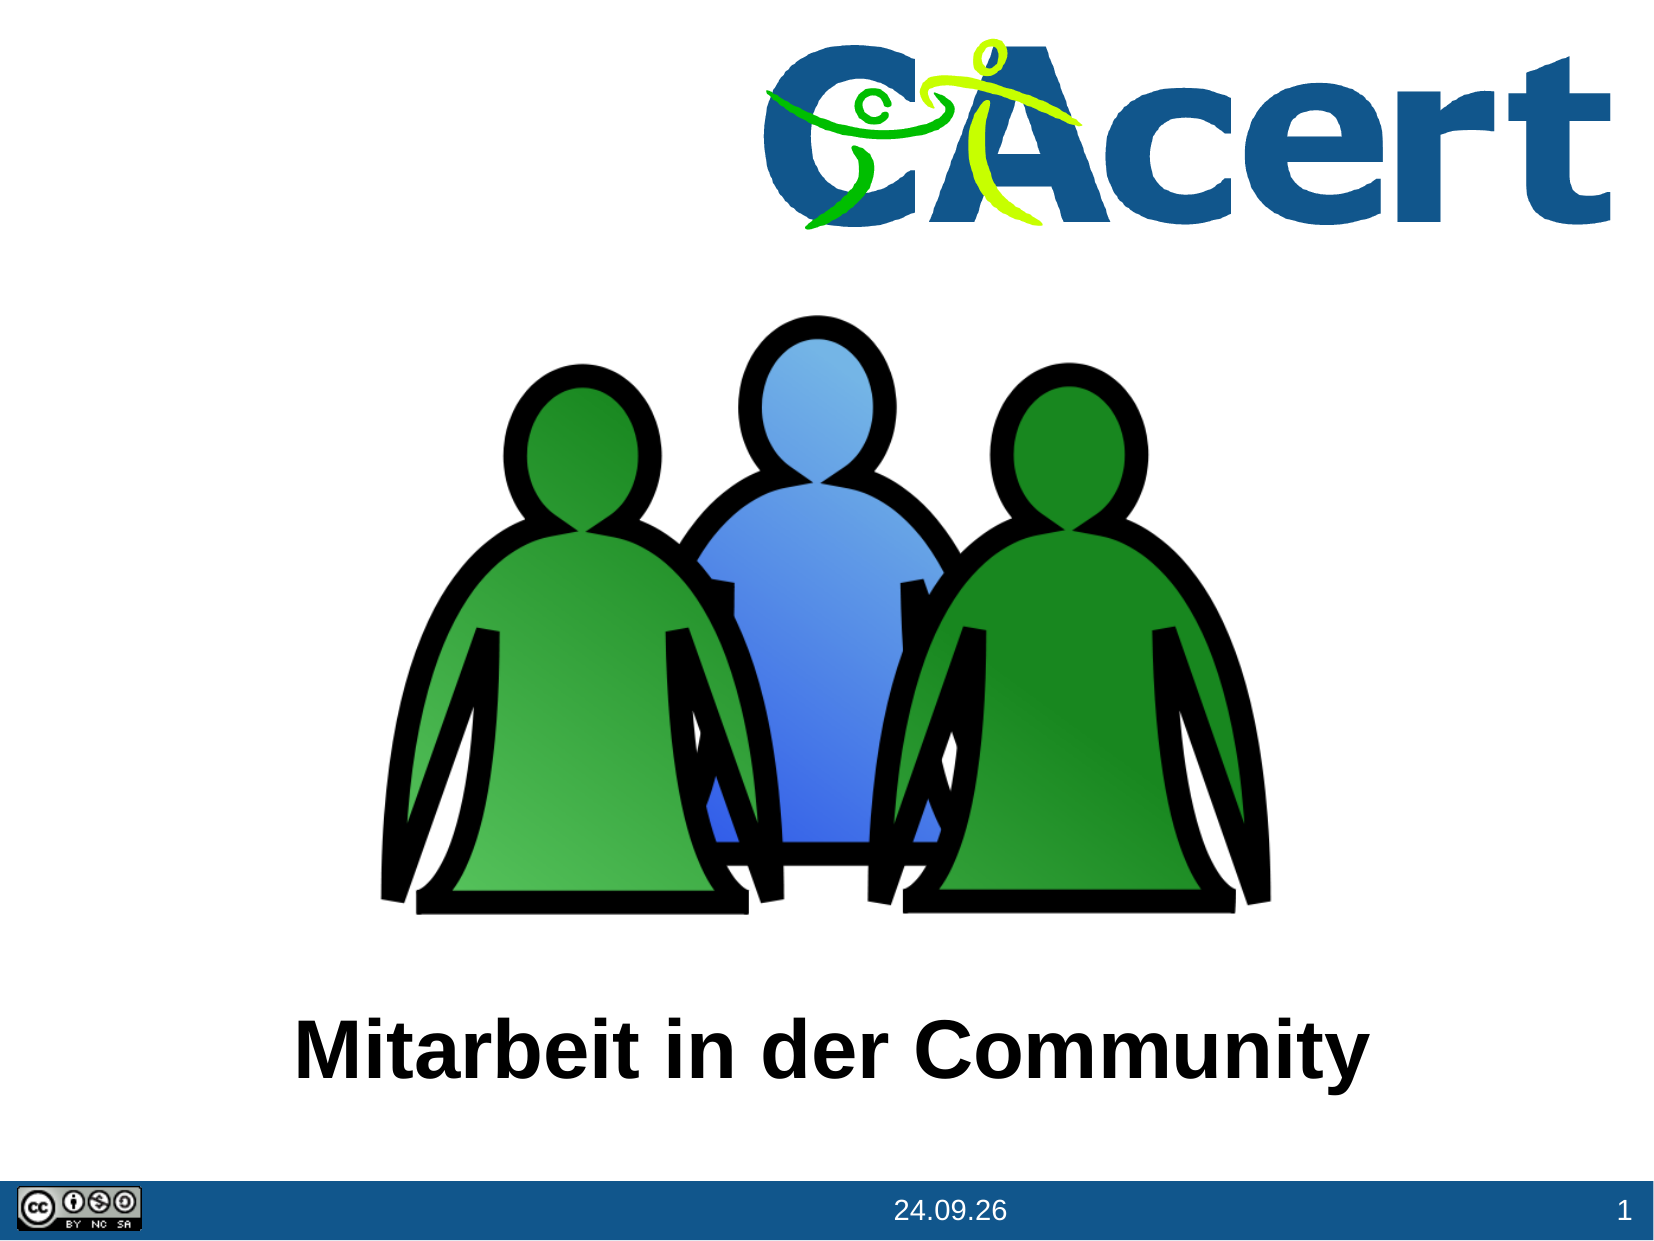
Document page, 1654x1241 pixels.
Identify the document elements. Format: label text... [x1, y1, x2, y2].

title Mitarbeit in der Community [88, 958, 1577, 1140]
picture [352, 35, 1613, 1089]
picture [17, 1186, 142, 1231]
